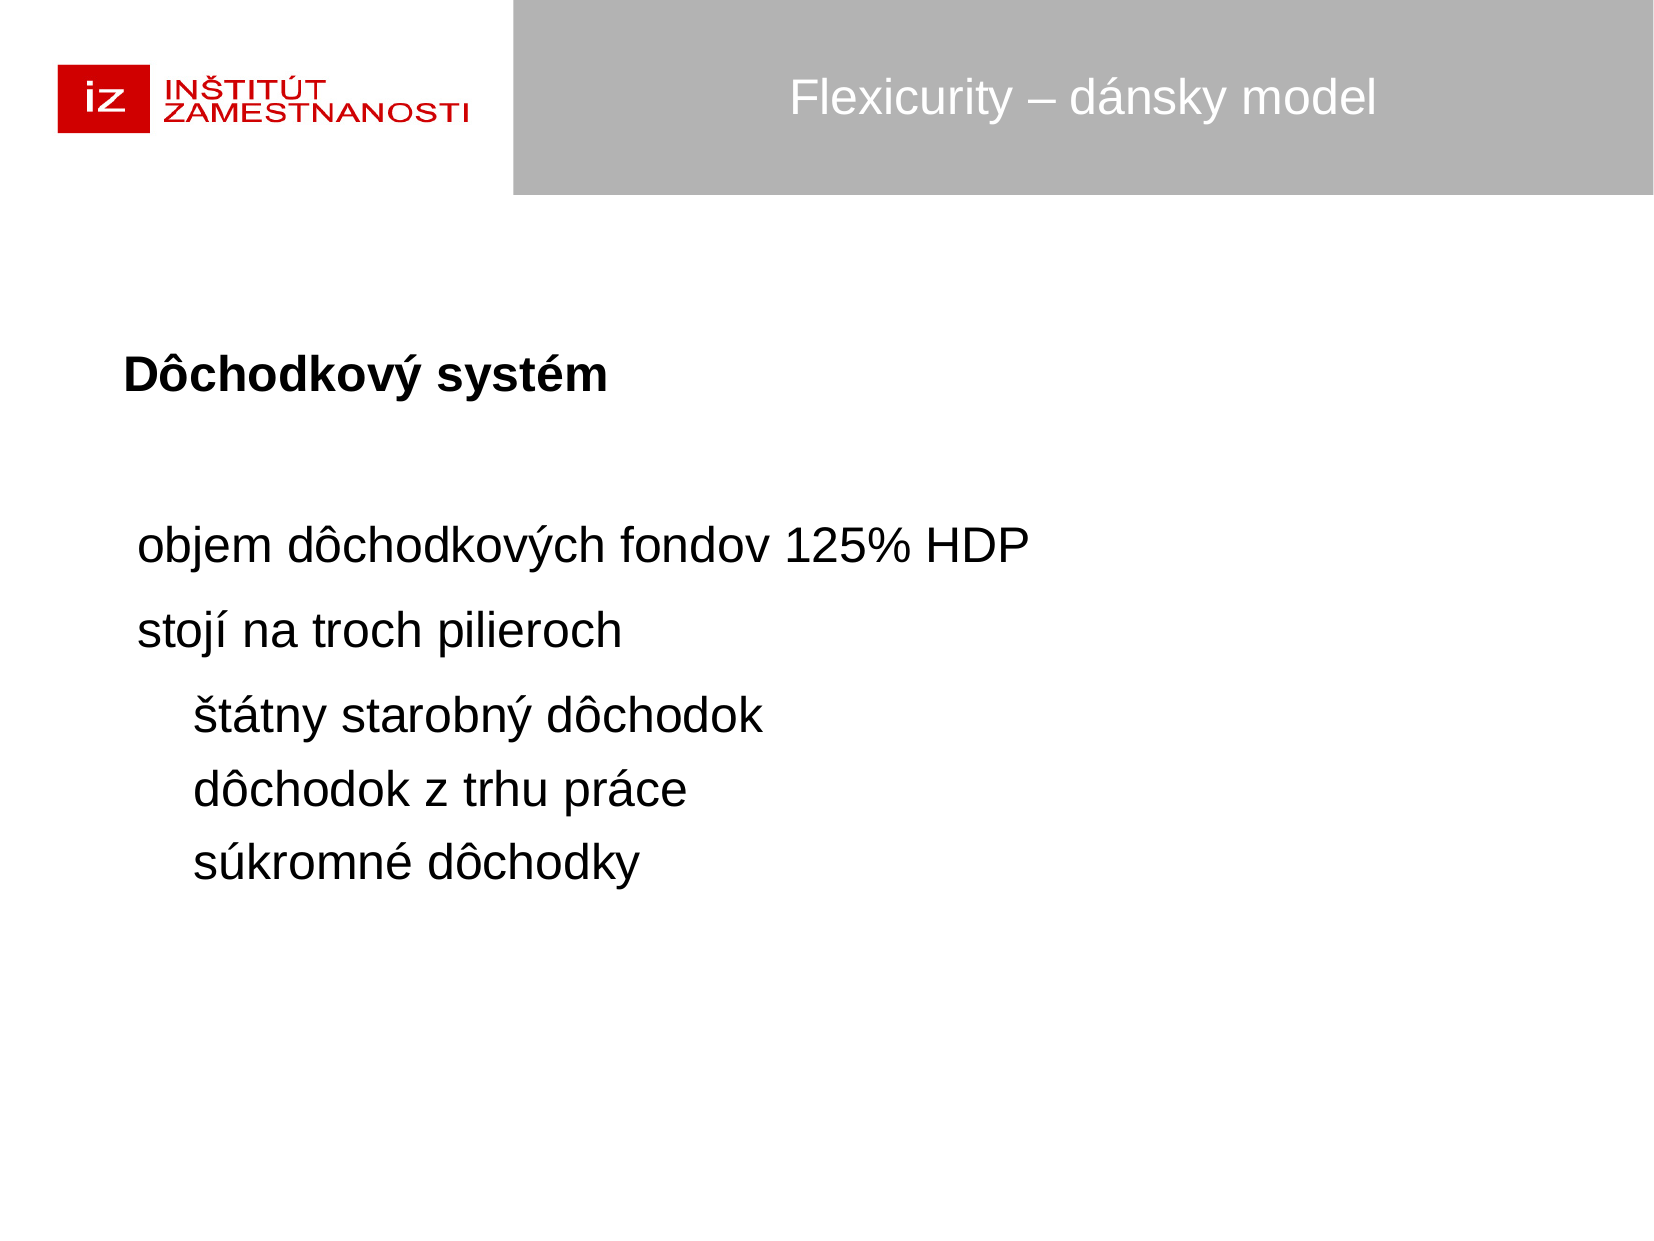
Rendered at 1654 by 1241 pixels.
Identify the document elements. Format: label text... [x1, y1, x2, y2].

text_box Flexicurity – dánsky model [513, 0, 1654, 195]
list Dôchodkový systém objem dôchodkových fondov 125% HDP stojí na troch pilieroch štátny starobný dôchodok dôchodok z trhu práce súkromné dôchodky [123, 346, 1536, 1214]
picture [6, 5, 513, 189]
text_box [0, 0, 1654, 196]
